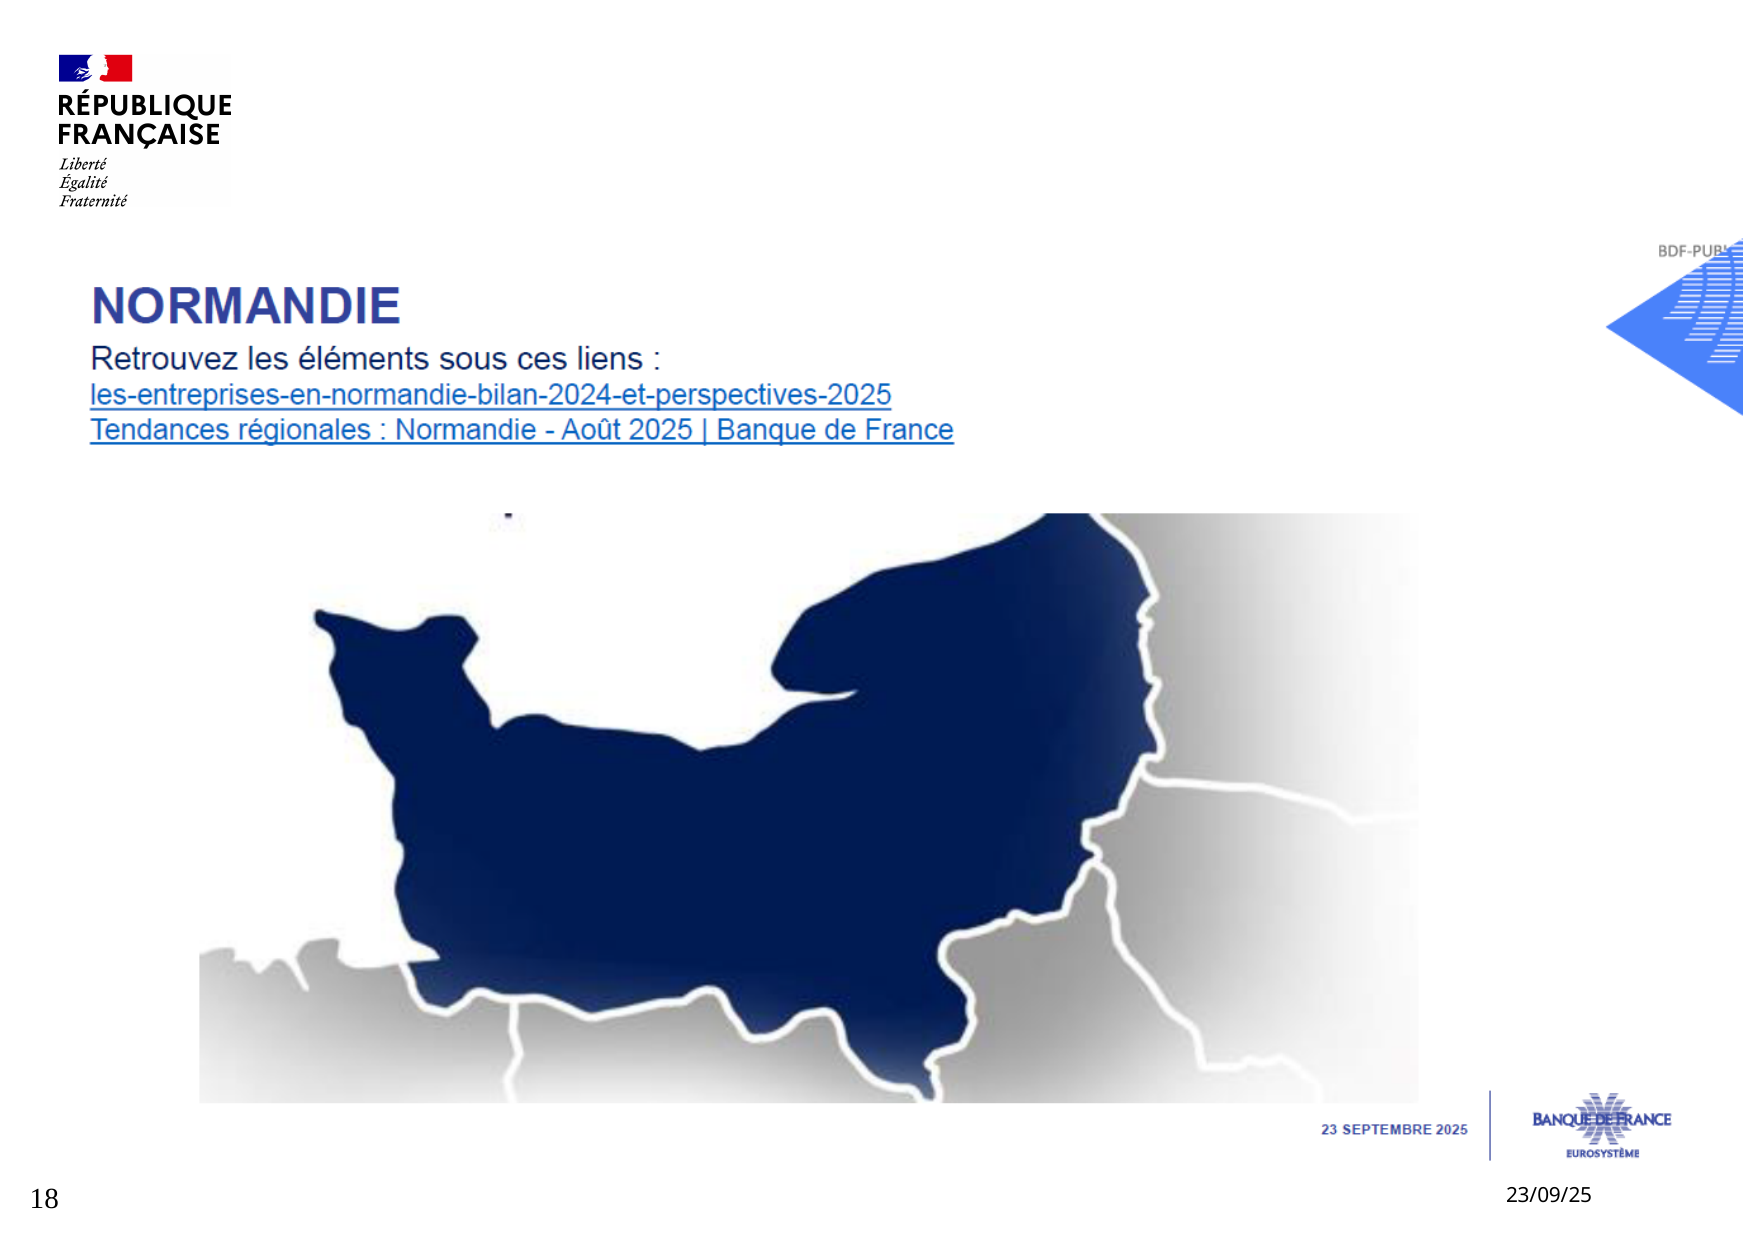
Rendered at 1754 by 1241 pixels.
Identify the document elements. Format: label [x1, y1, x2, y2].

picture [88, 236, 1743, 1162]
text_box [29, 1179, 173, 1211]
